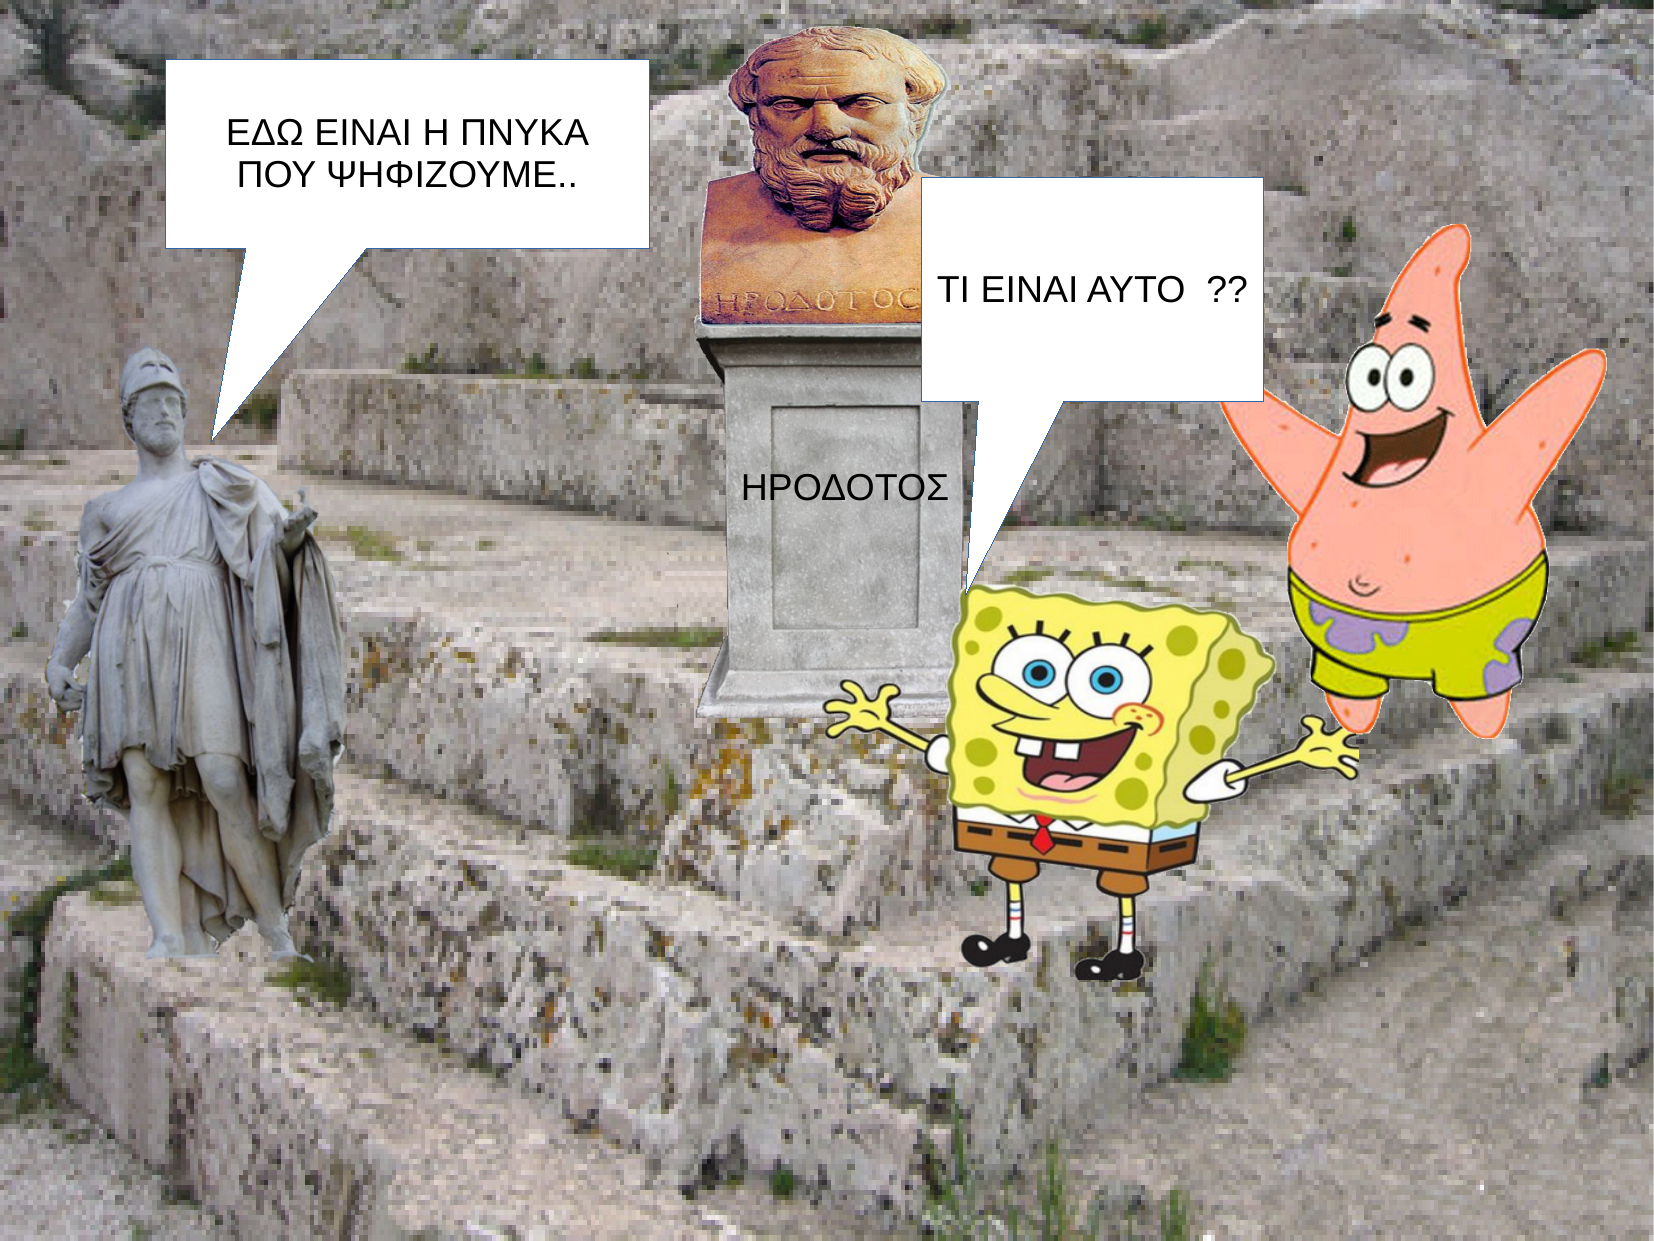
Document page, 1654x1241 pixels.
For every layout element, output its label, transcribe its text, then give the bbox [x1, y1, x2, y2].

text_box ΤΙ ΕΙΝΑΙ ΑΥΤΟ ?? [921, 177, 1264, 596]
picture [0, 0, 1654, 1241]
text_box ΕΔΩ ΕΙΝΑΙ Η ΠΝΥΚΑ ΠΟΥ ΨΗΦΙΖΟΥΜΕ.. [165, 59, 650, 442]
